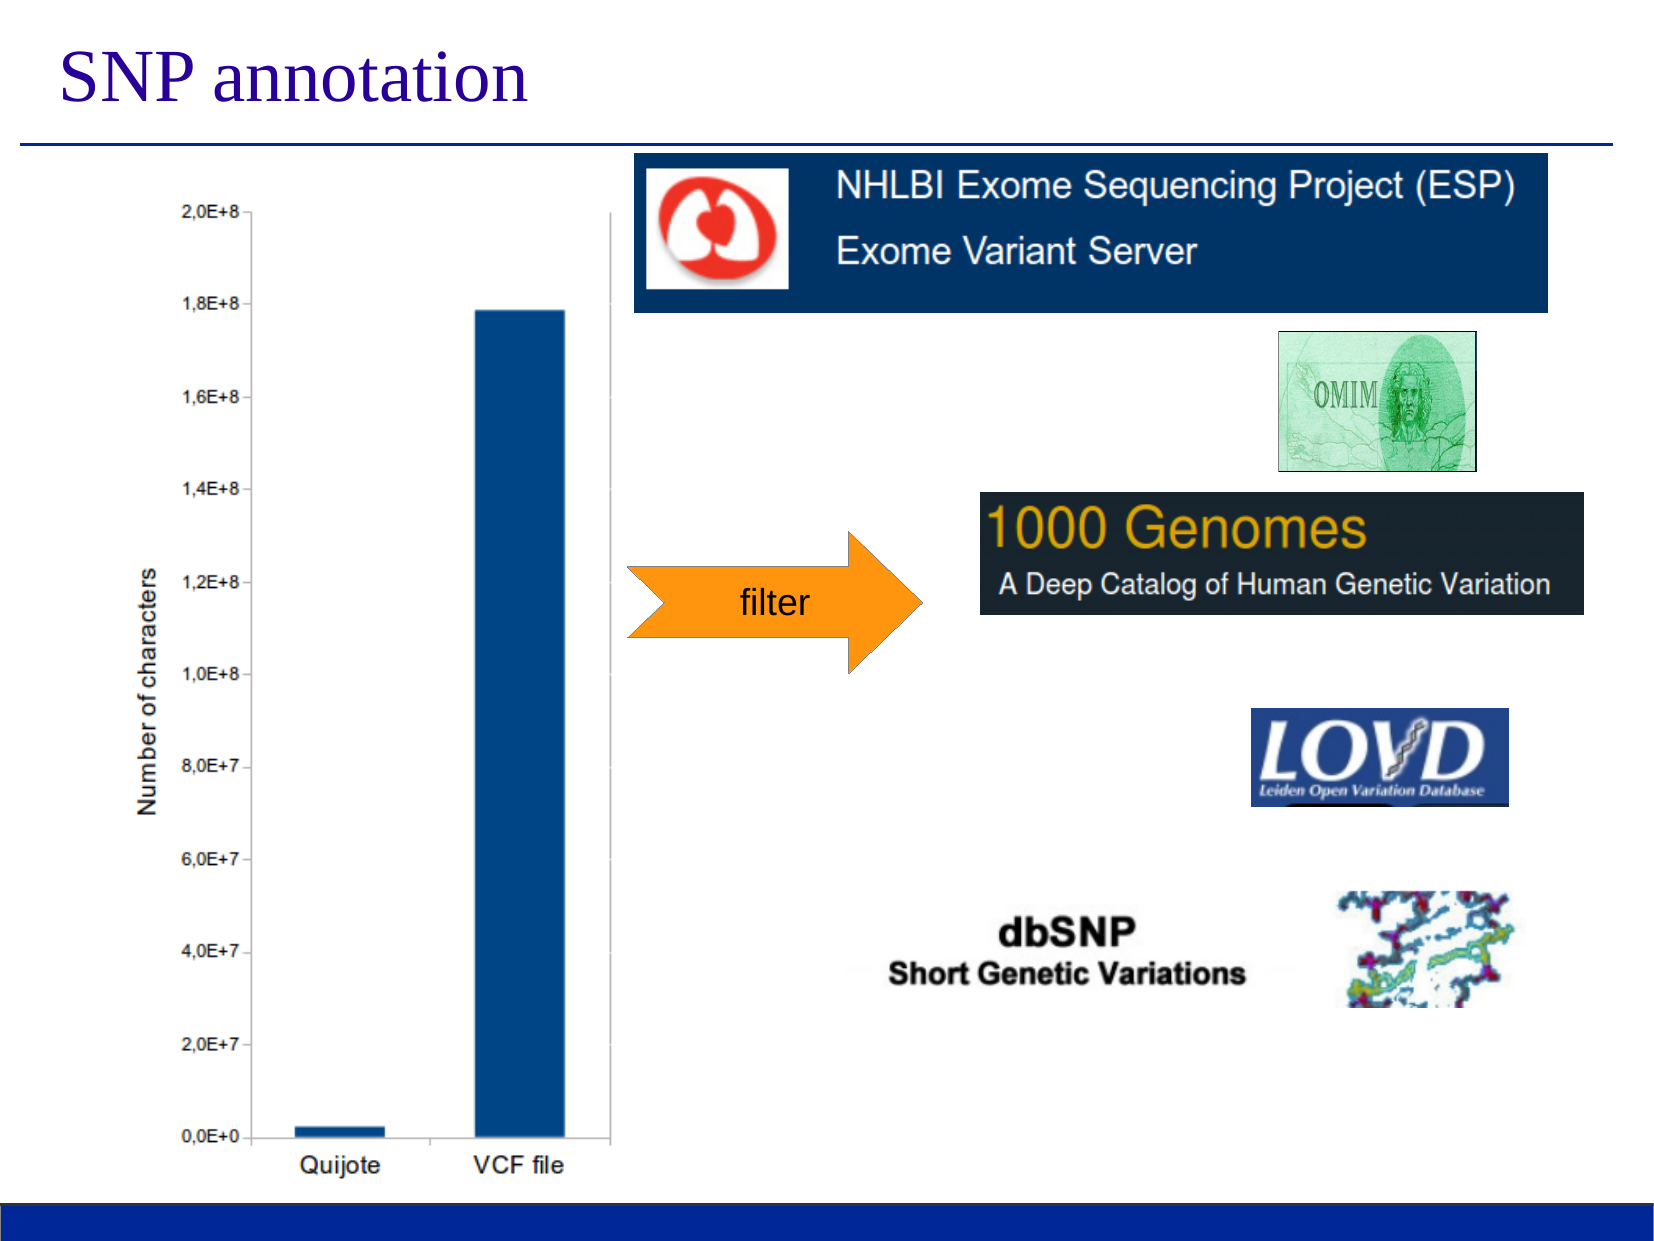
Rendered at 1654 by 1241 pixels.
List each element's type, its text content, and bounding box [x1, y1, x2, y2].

picture [980, 492, 1584, 615]
picture [1275, 325, 1477, 473]
text_box filter [627, 531, 923, 674]
picture [118, 169, 623, 1182]
picture [1251, 708, 1509, 808]
picture [634, 153, 1548, 313]
picture [829, 885, 1536, 1008]
text_box SNP annotation [59, 34, 1465, 119]
